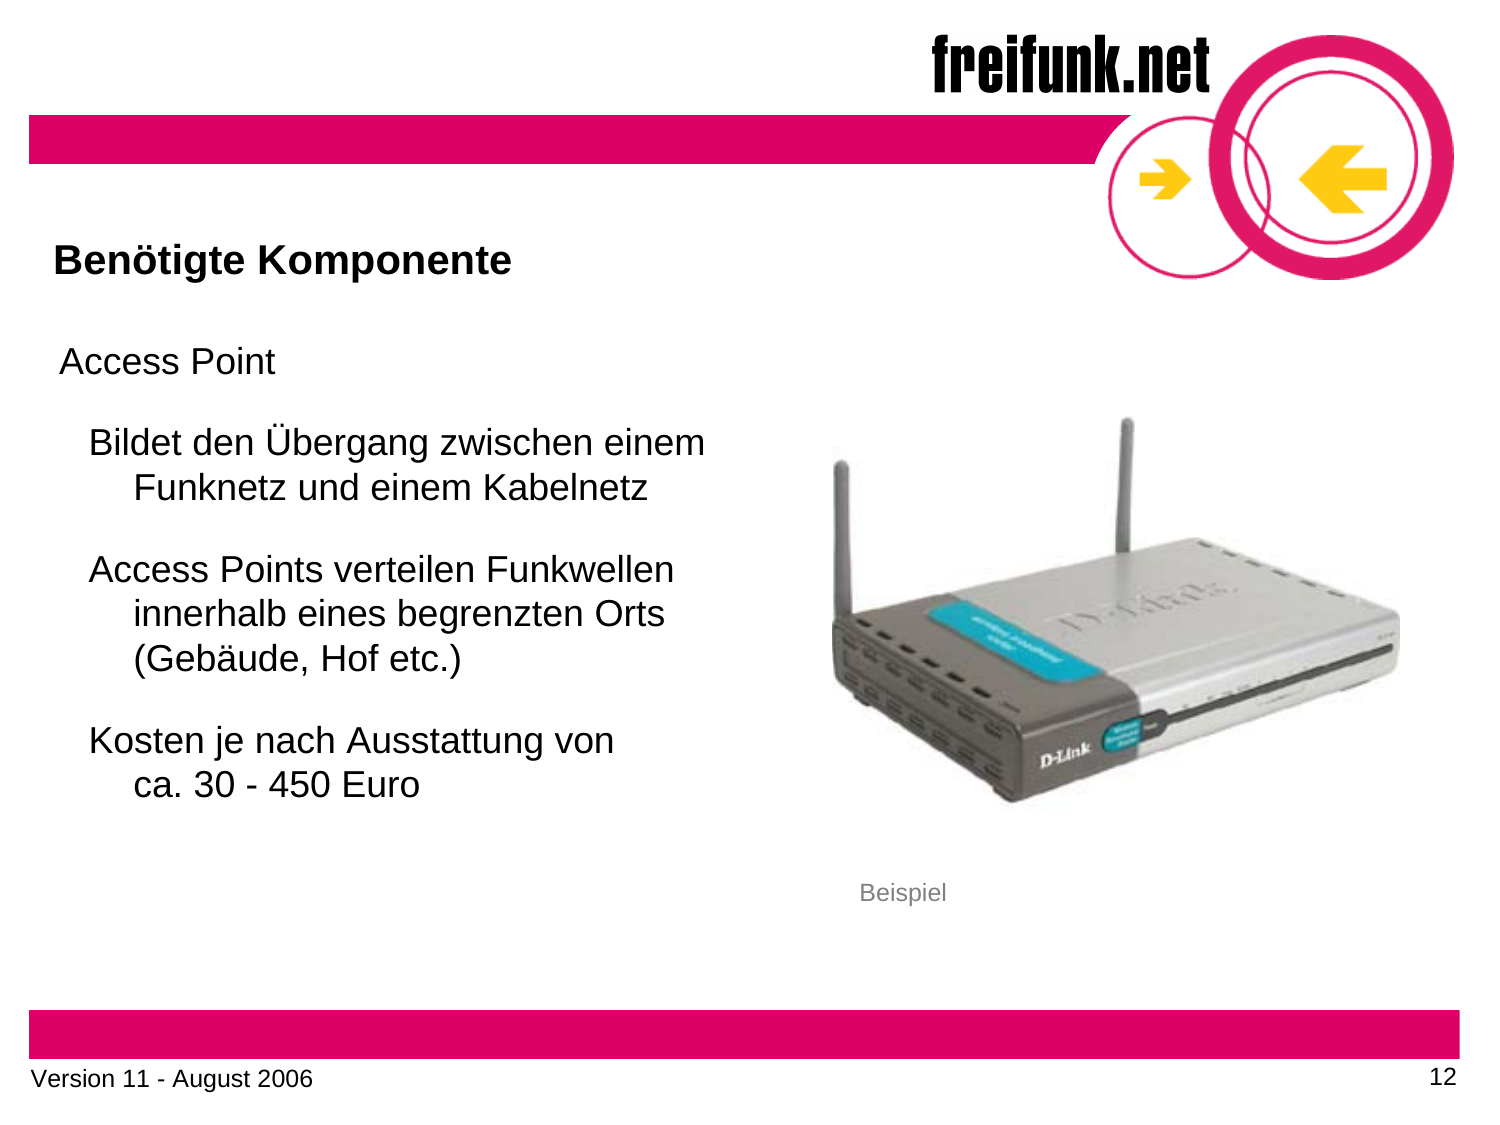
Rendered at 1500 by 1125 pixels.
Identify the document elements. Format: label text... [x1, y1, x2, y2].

text_box Benötigte Komponente [53, 233, 1046, 313]
text_box Access Point Bildet den Übergang zwischen einem Funknetz und einem Kabelnetz Access Points verteilen Funkwellen innerhalb eines begrenzten Orts (Gebäude, Hof etc.) Kosten je nach Ausstattung von ca. 30 - 450 Euro [59, 337, 793, 976]
text_box Beispiel [844, 869, 1058, 988]
picture [832, 326, 1400, 894]
picture [932, 34, 1454, 280]
